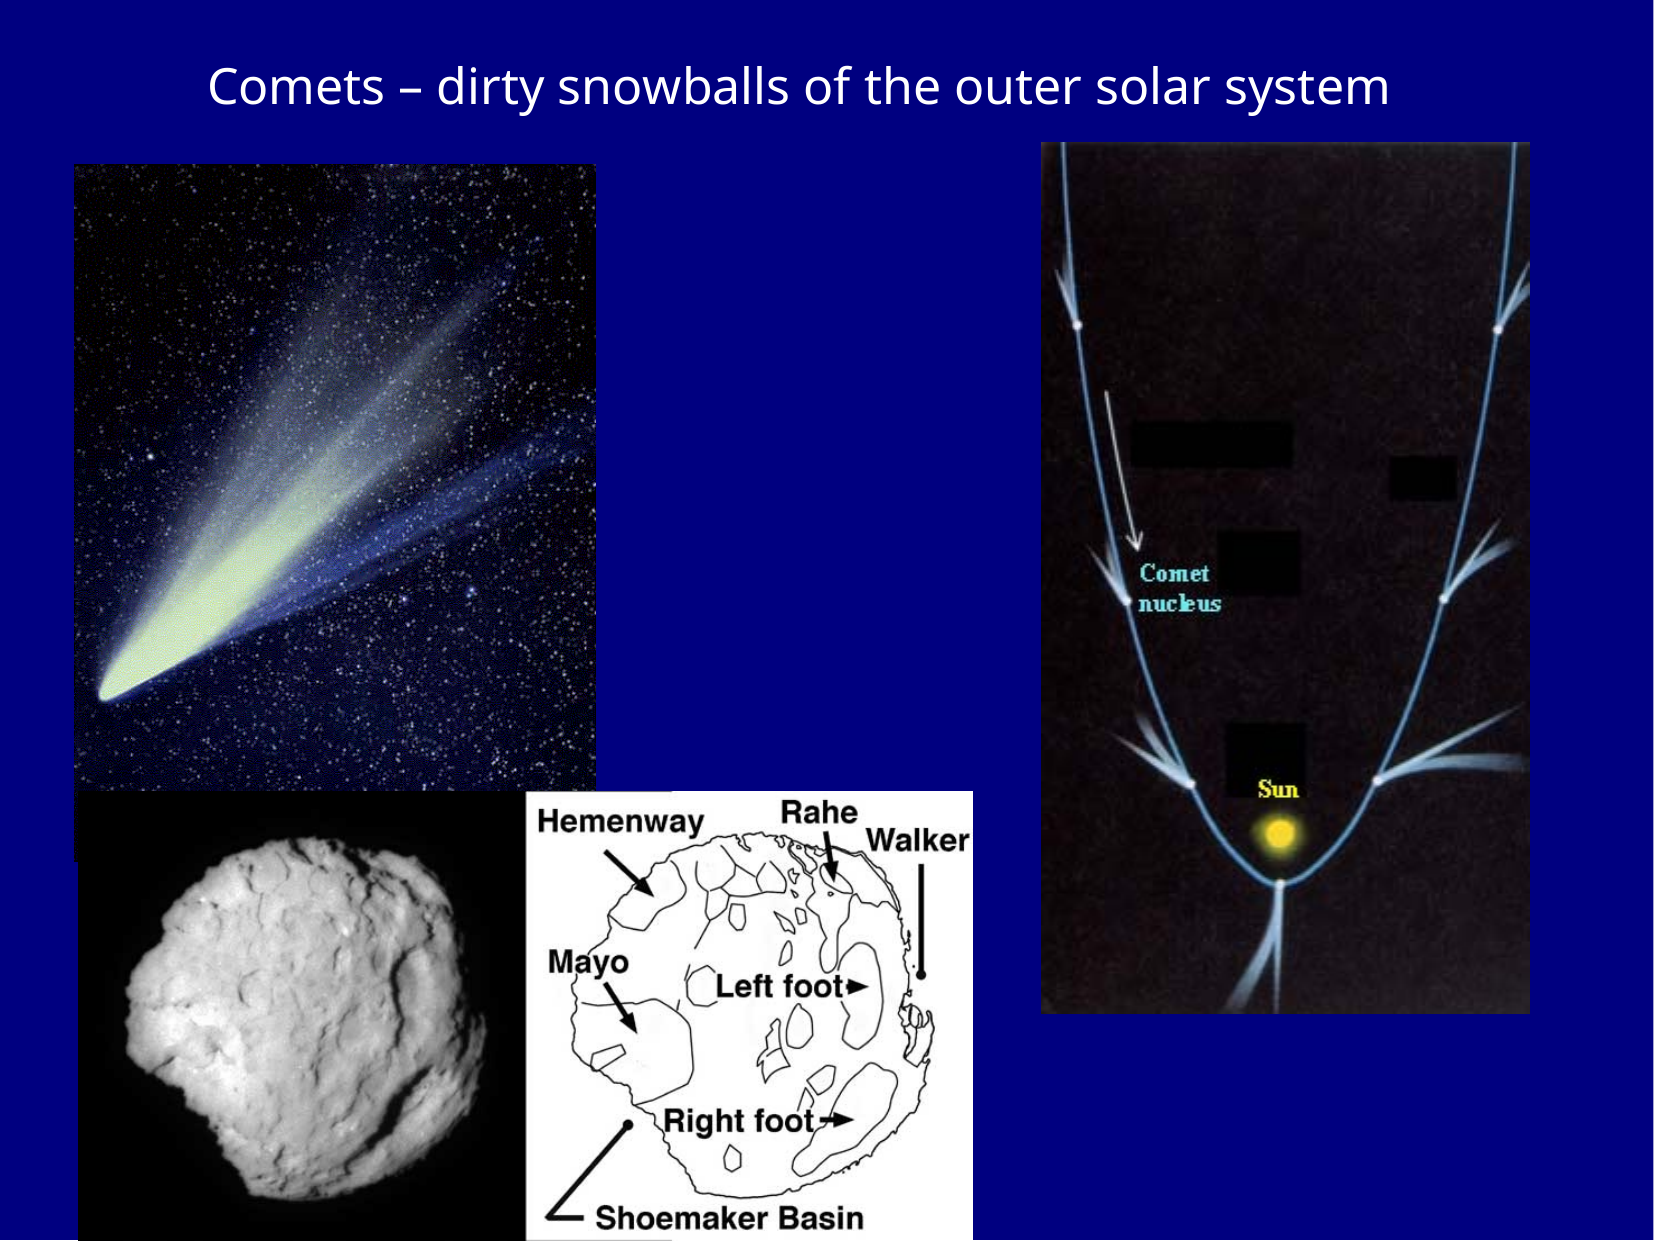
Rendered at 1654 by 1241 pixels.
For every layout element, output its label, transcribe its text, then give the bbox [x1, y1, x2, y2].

picture [1041, 142, 1530, 1015]
picture [74, 164, 973, 1241]
text_box Comets – dirty snowballs of the outer solar system [206, 50, 1325, 109]
